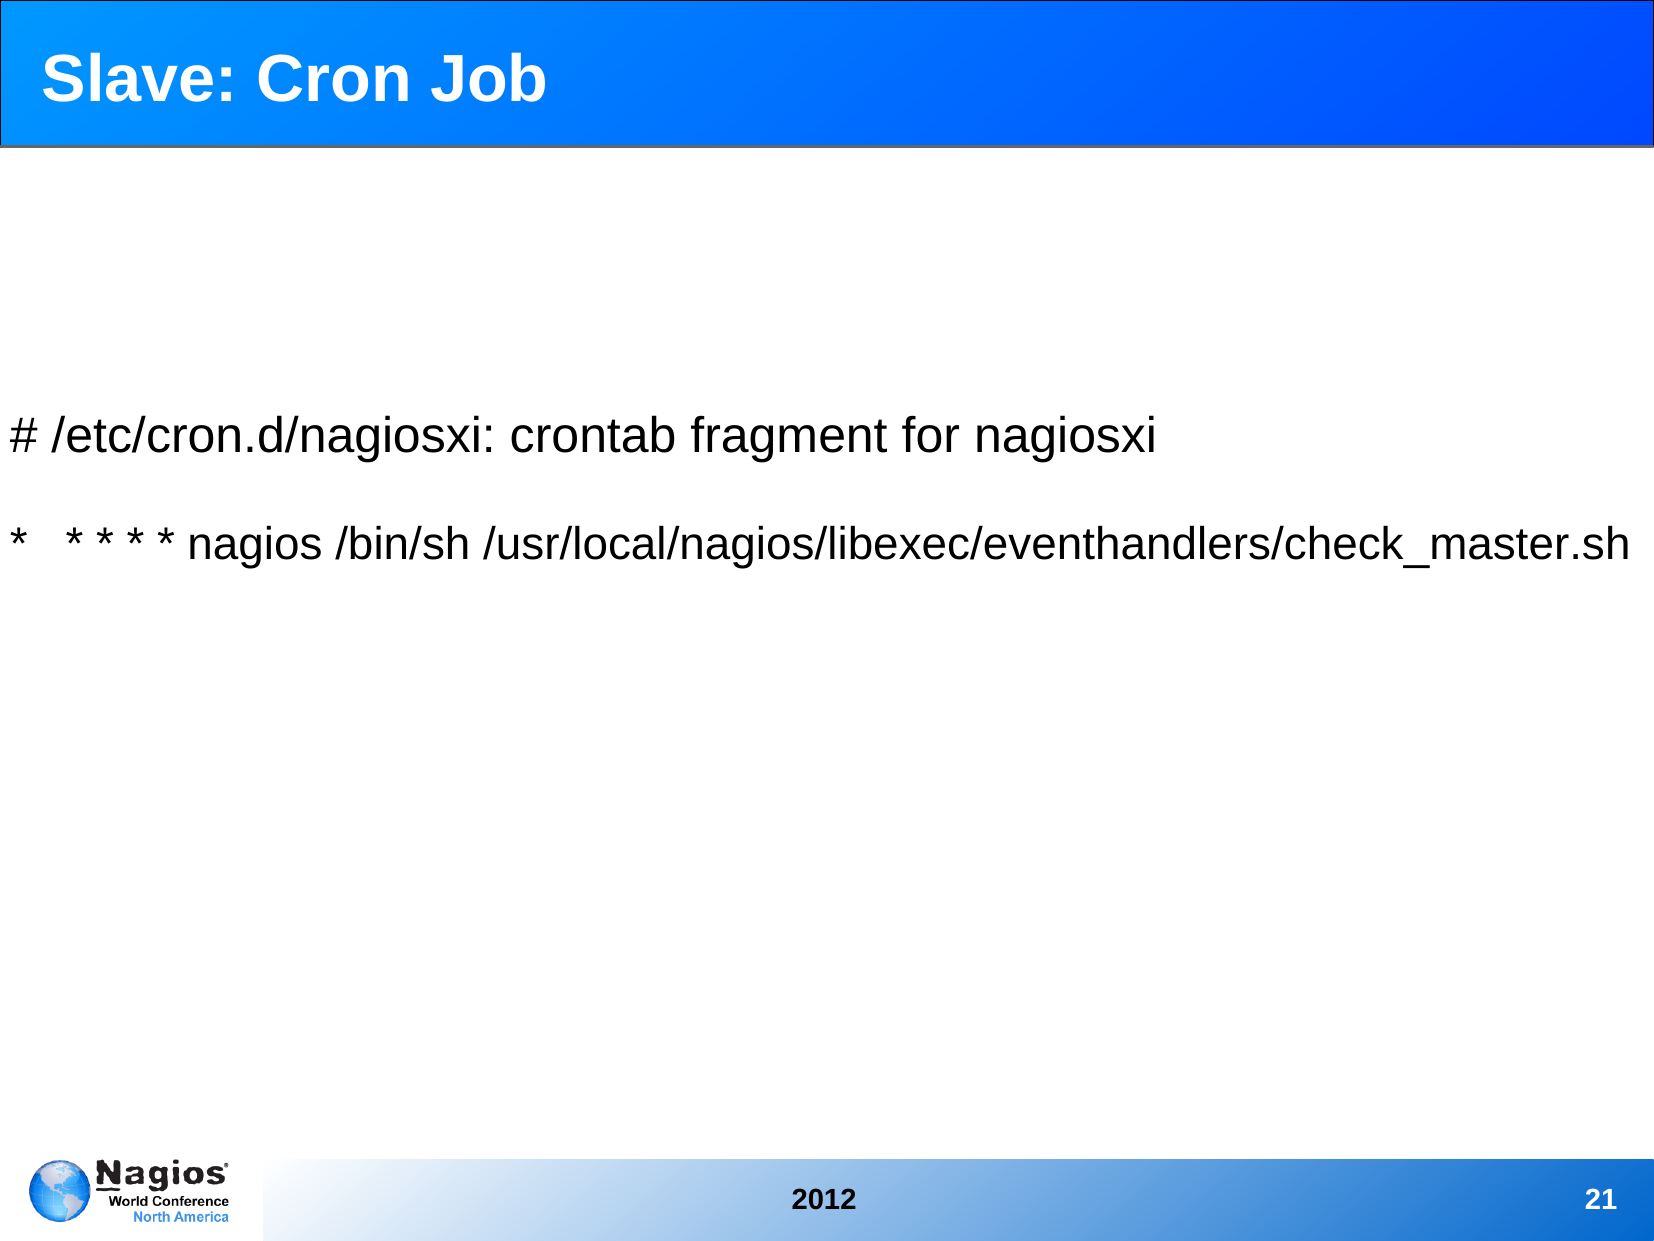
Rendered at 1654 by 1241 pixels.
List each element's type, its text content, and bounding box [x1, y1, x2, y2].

subtitle # /etc/cron.d/nagiosxi: crontab fragment for nagiosxi * * * * * nagios /bin/sh /usr/local/nagios/libexec/eventhandlers/check_master.sh [9, 253, 1654, 1072]
title Slave: Cron Job [41, 29, 1618, 127]
picture [29, 1159, 229, 1235]
